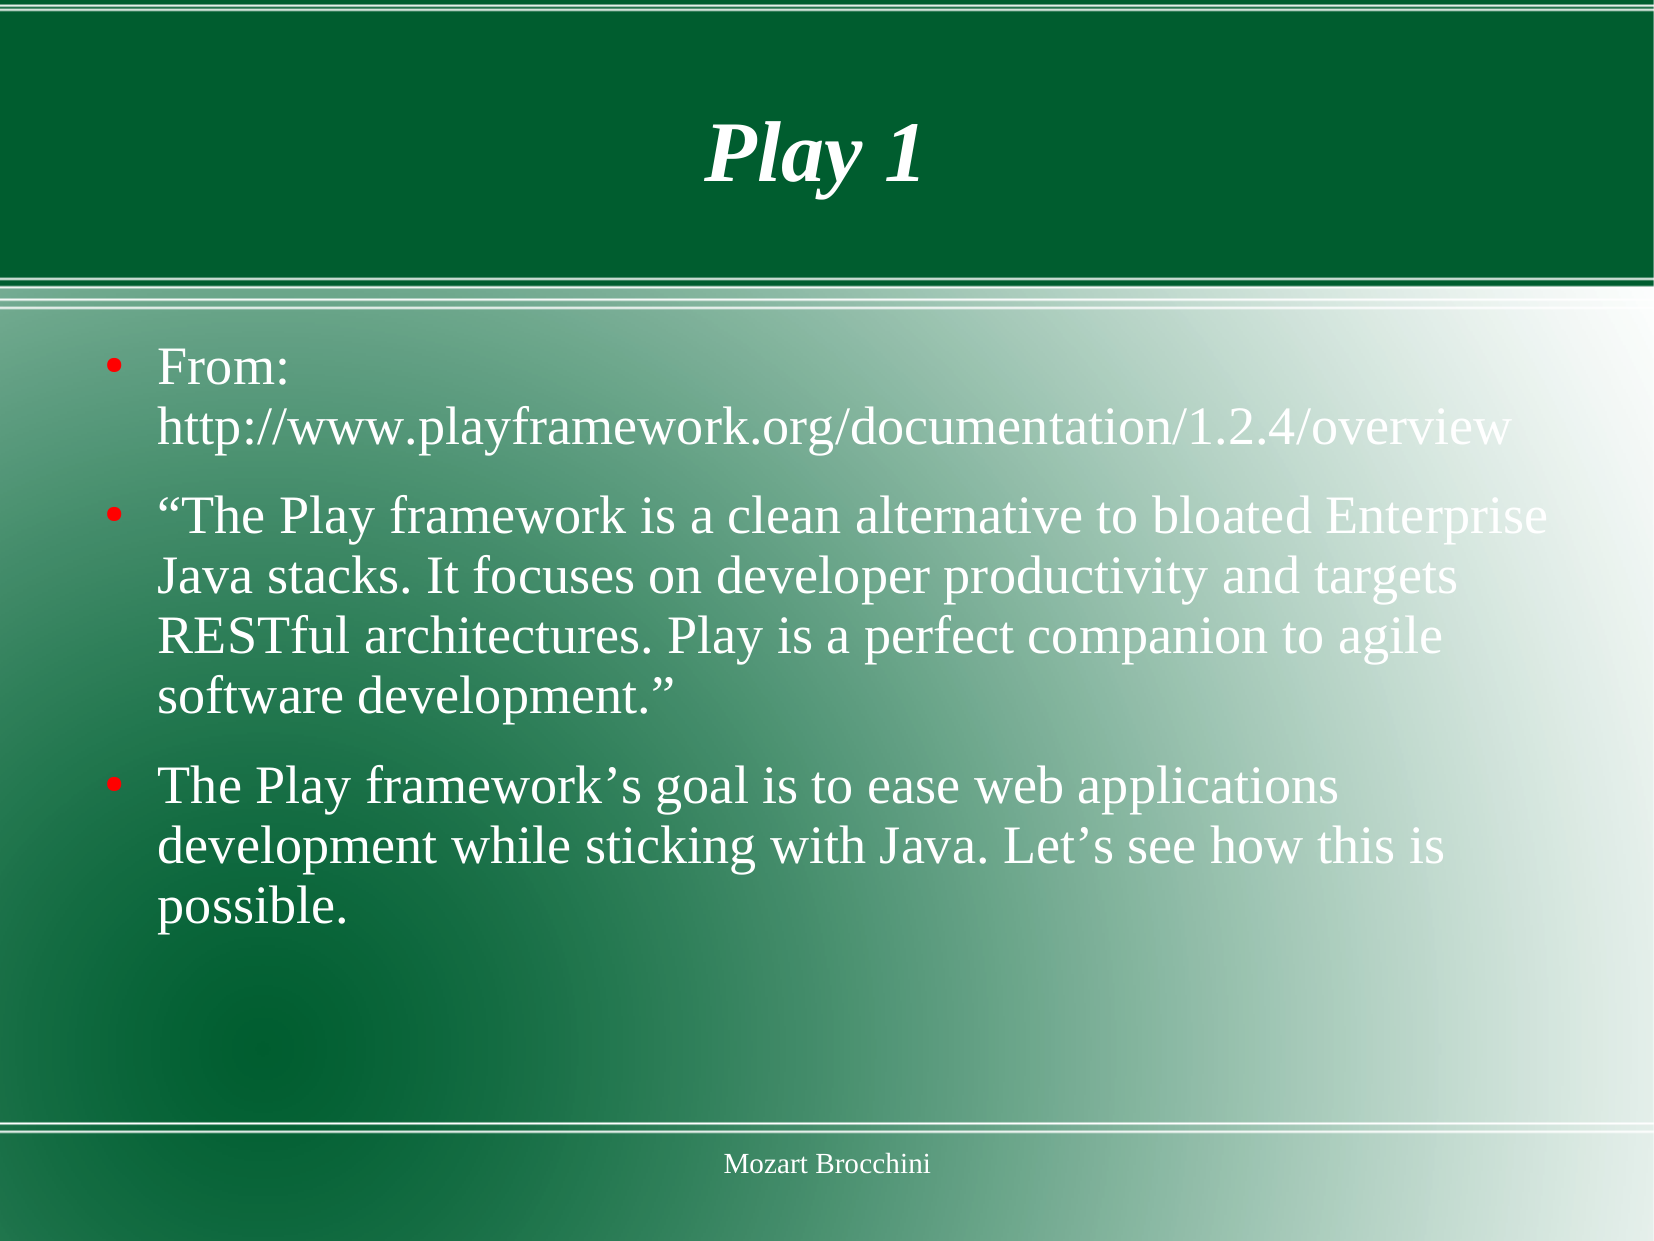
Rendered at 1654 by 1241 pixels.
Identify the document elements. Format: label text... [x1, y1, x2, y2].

list From: http://www.playframework.org/documentation/1.2.4/overview “The Play framework is a clean alternative to bloated Enterprise Java stacks. It focuses on developer productivity and targets RESTful architectures. Play is a perfect companion to agile software development.” The Play framework’s goal is to ease web applications development while sticking with Java. Let’s see how this is possible. [86, 336, 1576, 1051]
title Play 1 [82, 49, 1571, 257]
picture [0, 0, 1654, 1241]
